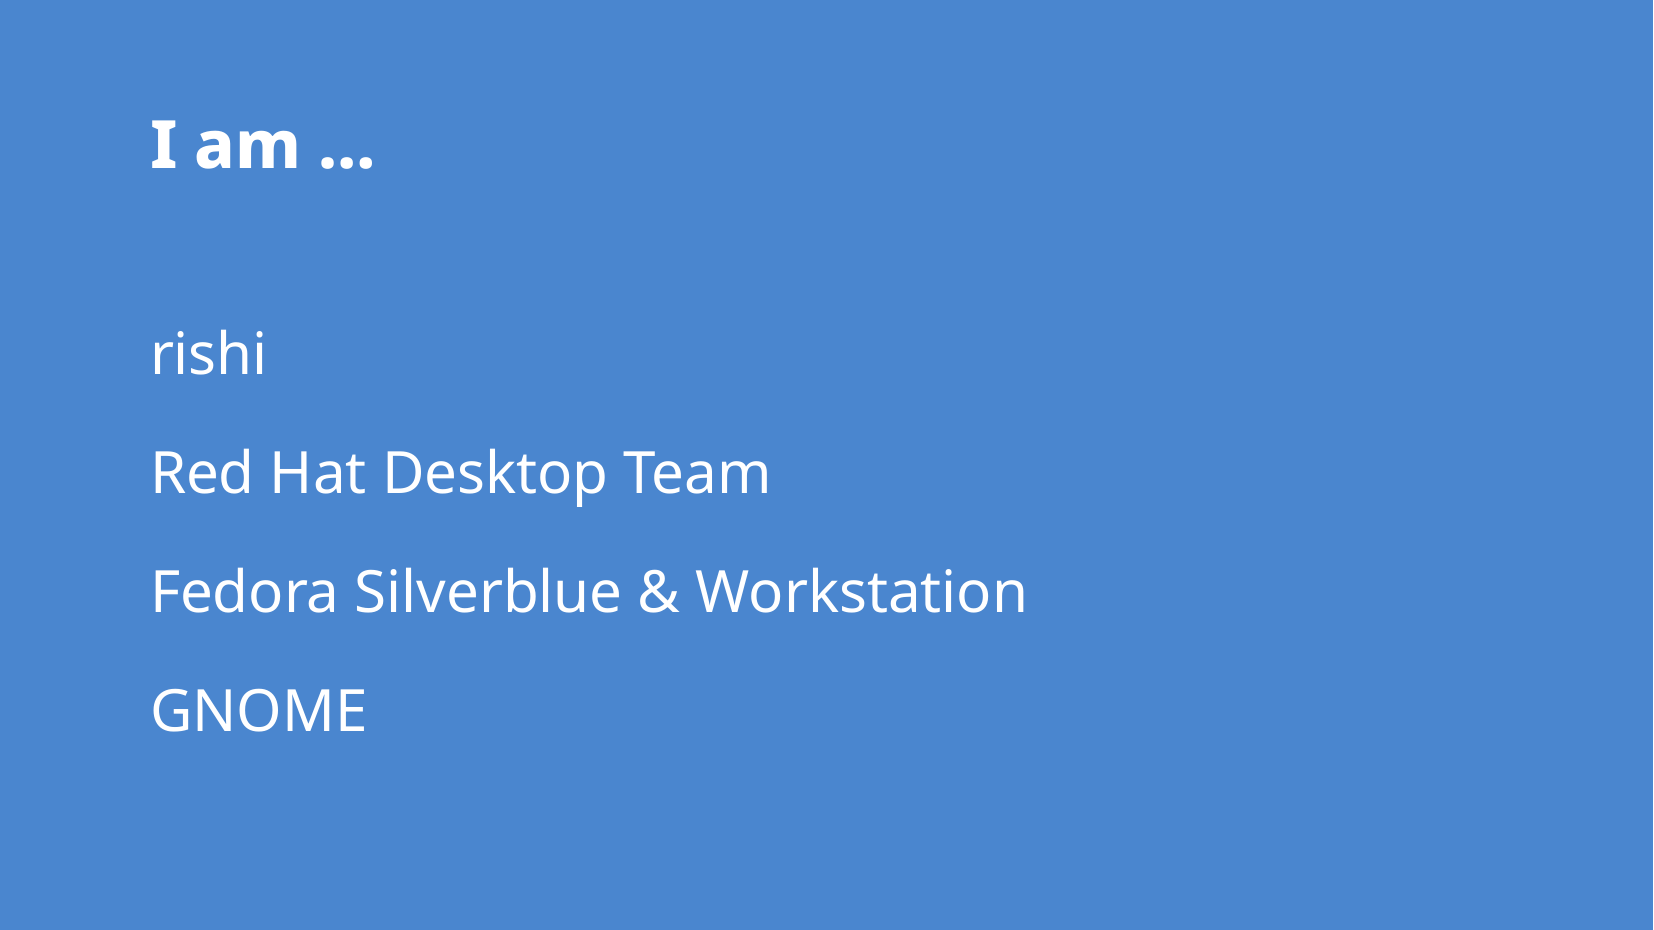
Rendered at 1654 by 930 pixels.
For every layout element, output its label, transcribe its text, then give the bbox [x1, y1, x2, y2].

subtitle rishi Red Hat Desktop Team Fedora Silverblue & Workstation GNOME [150, 272, 1501, 812]
title I am … [150, 107, 1501, 188]
